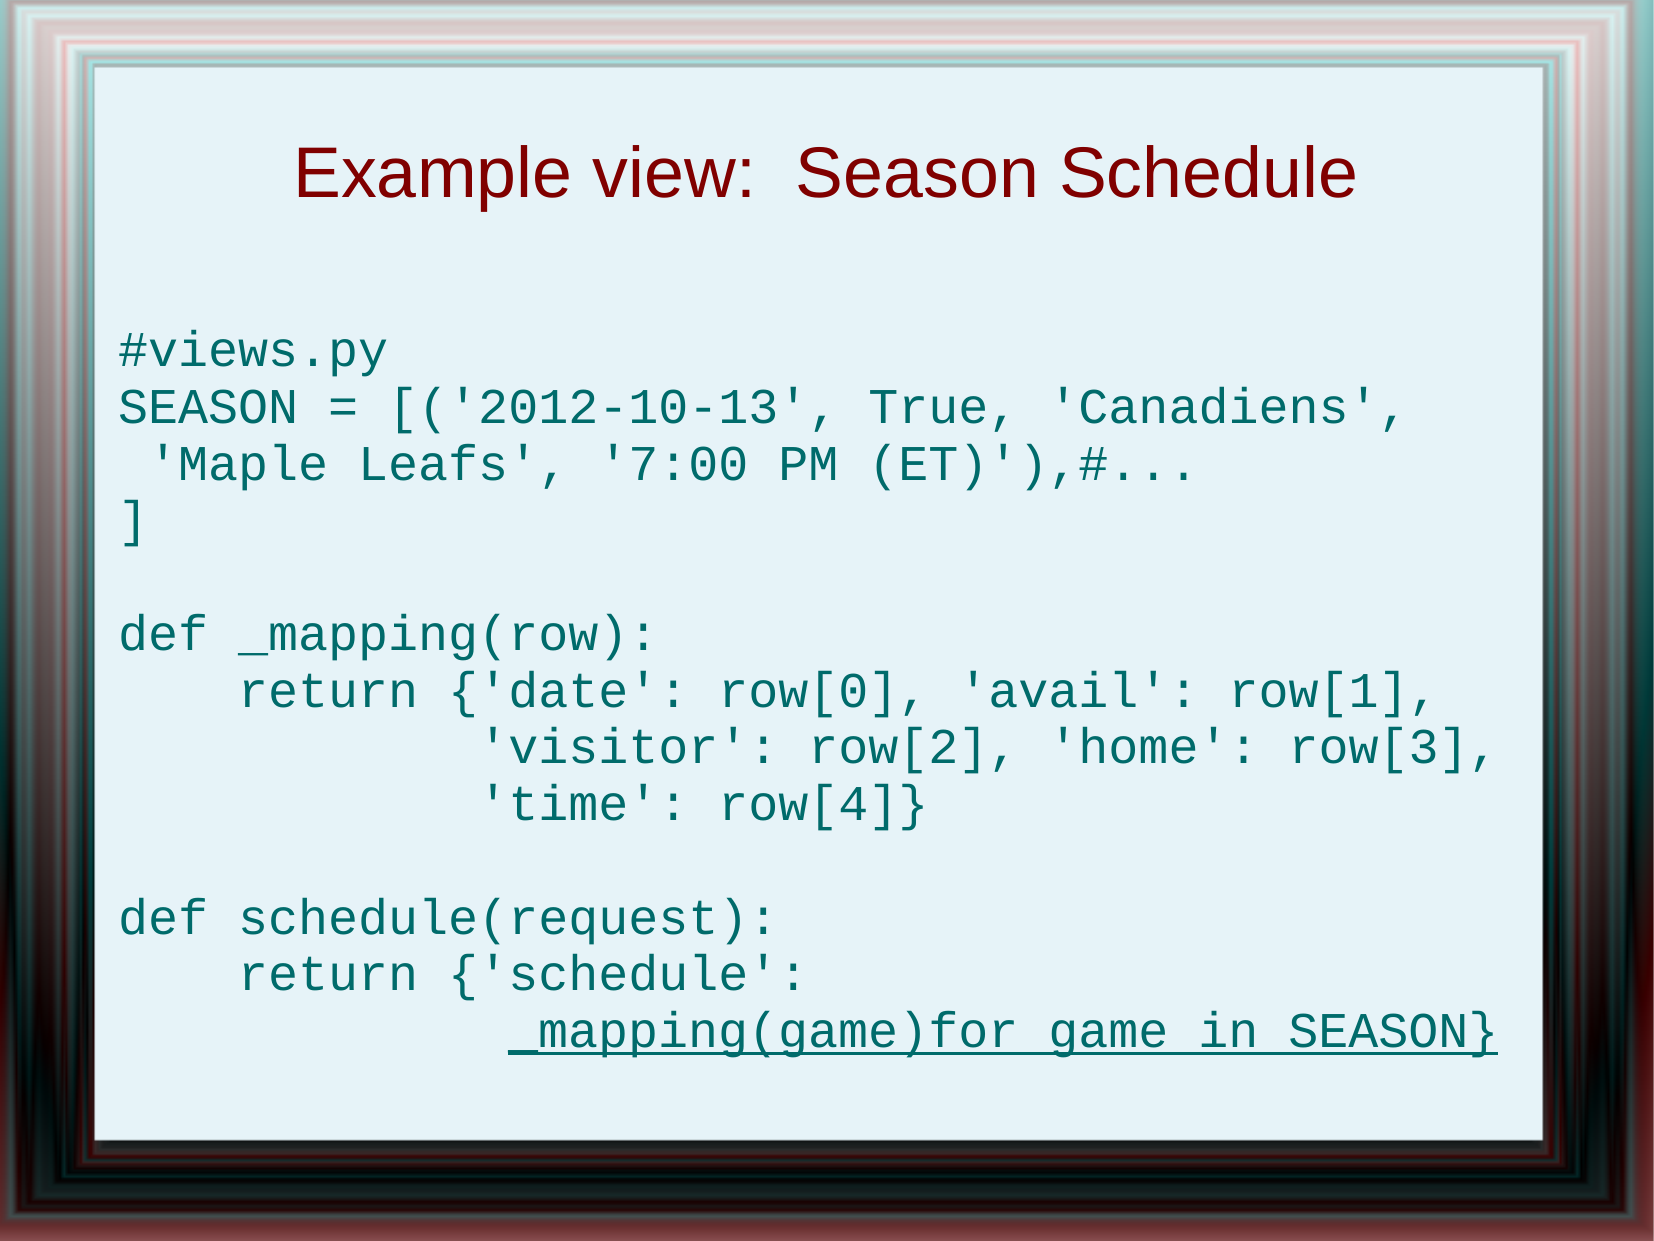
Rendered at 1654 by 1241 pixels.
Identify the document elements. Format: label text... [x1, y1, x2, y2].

list #views.py SEASON = [('2012-10-13', True, 'Canadiens', 'Maple Leafs', '7:00 PM (ET)'),#... ] def _mapping(row): return {'date': row[0], 'avail': row[1], 'visitor': row[2], 'home': row[3], 'time': row[4]} def schedule(request): return {'schedule': _mapping(game)for game in SEASON} [118, 324, 1506, 1063]
picture [0, 0, 1654, 1241]
title Example view: Season Schedule [118, 88, 1536, 257]
